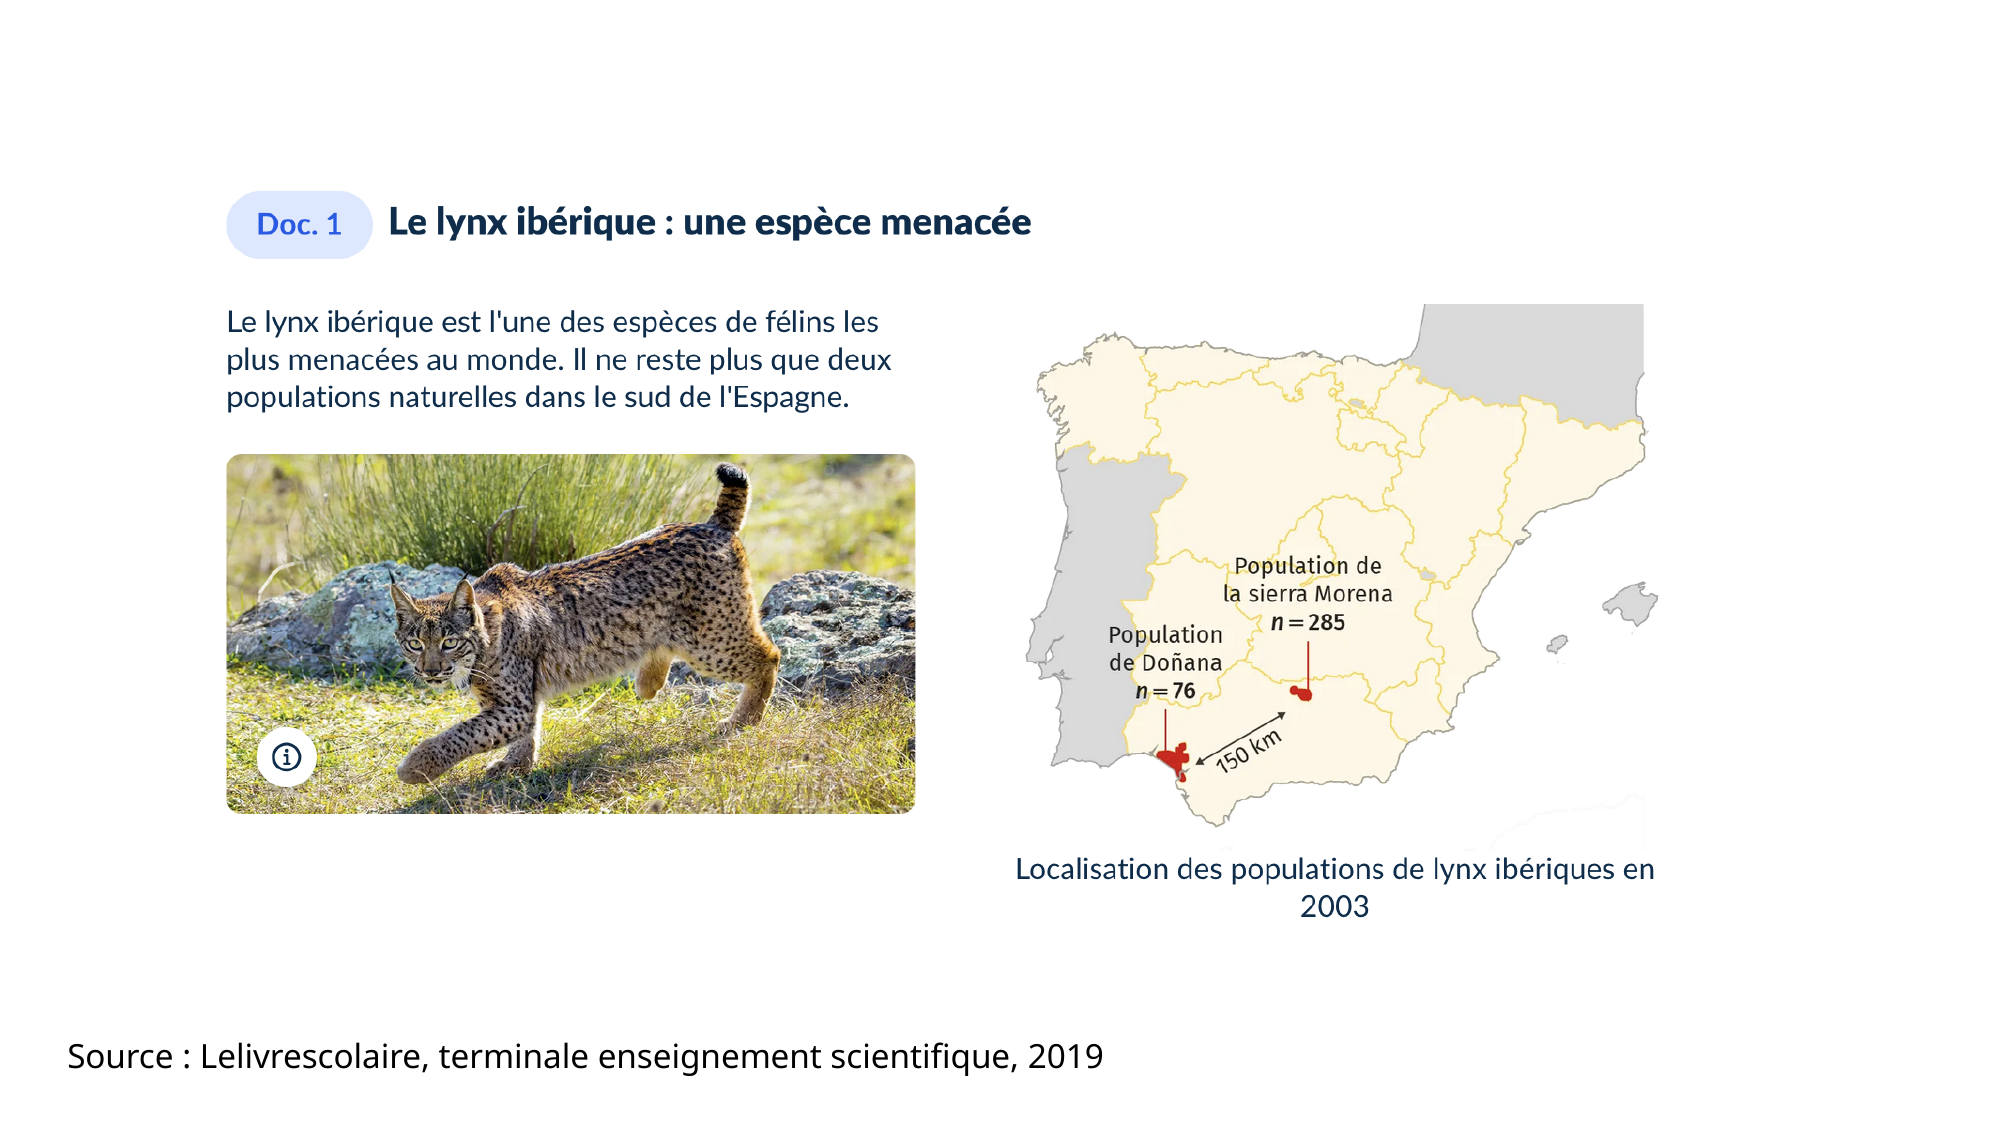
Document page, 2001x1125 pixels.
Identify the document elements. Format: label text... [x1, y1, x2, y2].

picture [181, 158, 1726, 967]
text_box Source : Lelivrescolaire, terminale enseignement scientifique, 2019 [52, 1013, 1778, 1102]
